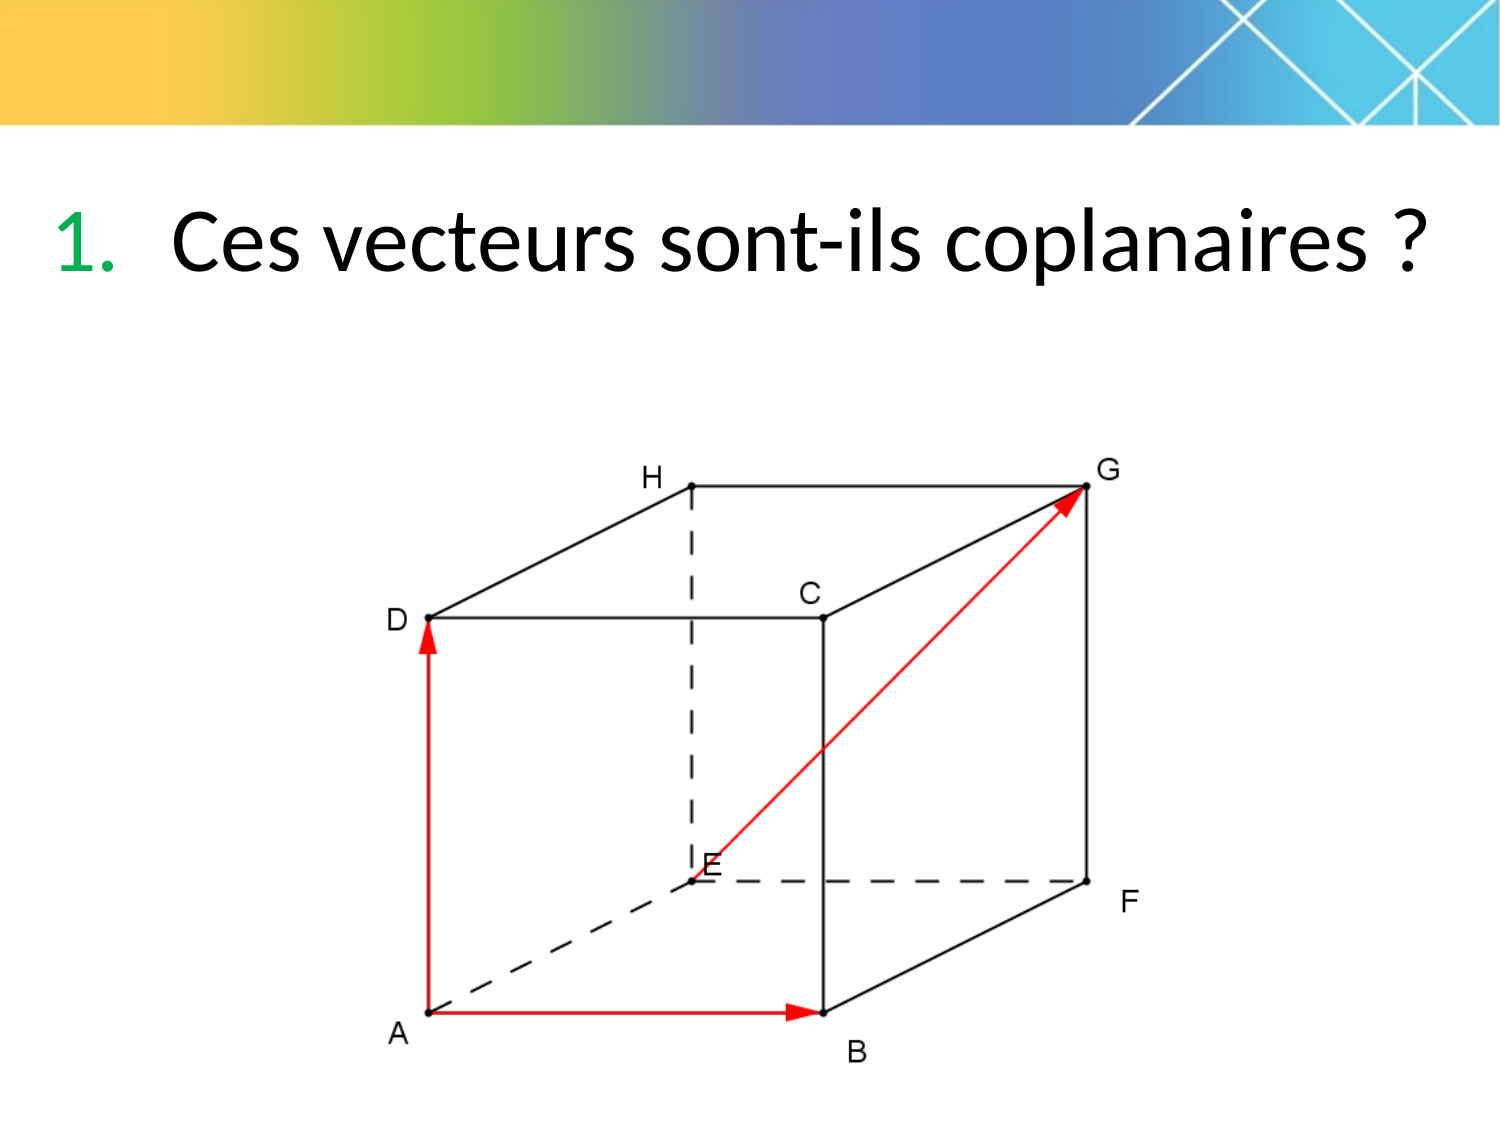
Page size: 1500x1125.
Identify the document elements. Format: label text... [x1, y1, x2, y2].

picture [328, 433, 1215, 1082]
title Ces vecteurs sont-ils coplanaires ? [35, 163, 1461, 305]
picture [0, 0, 1500, 127]
